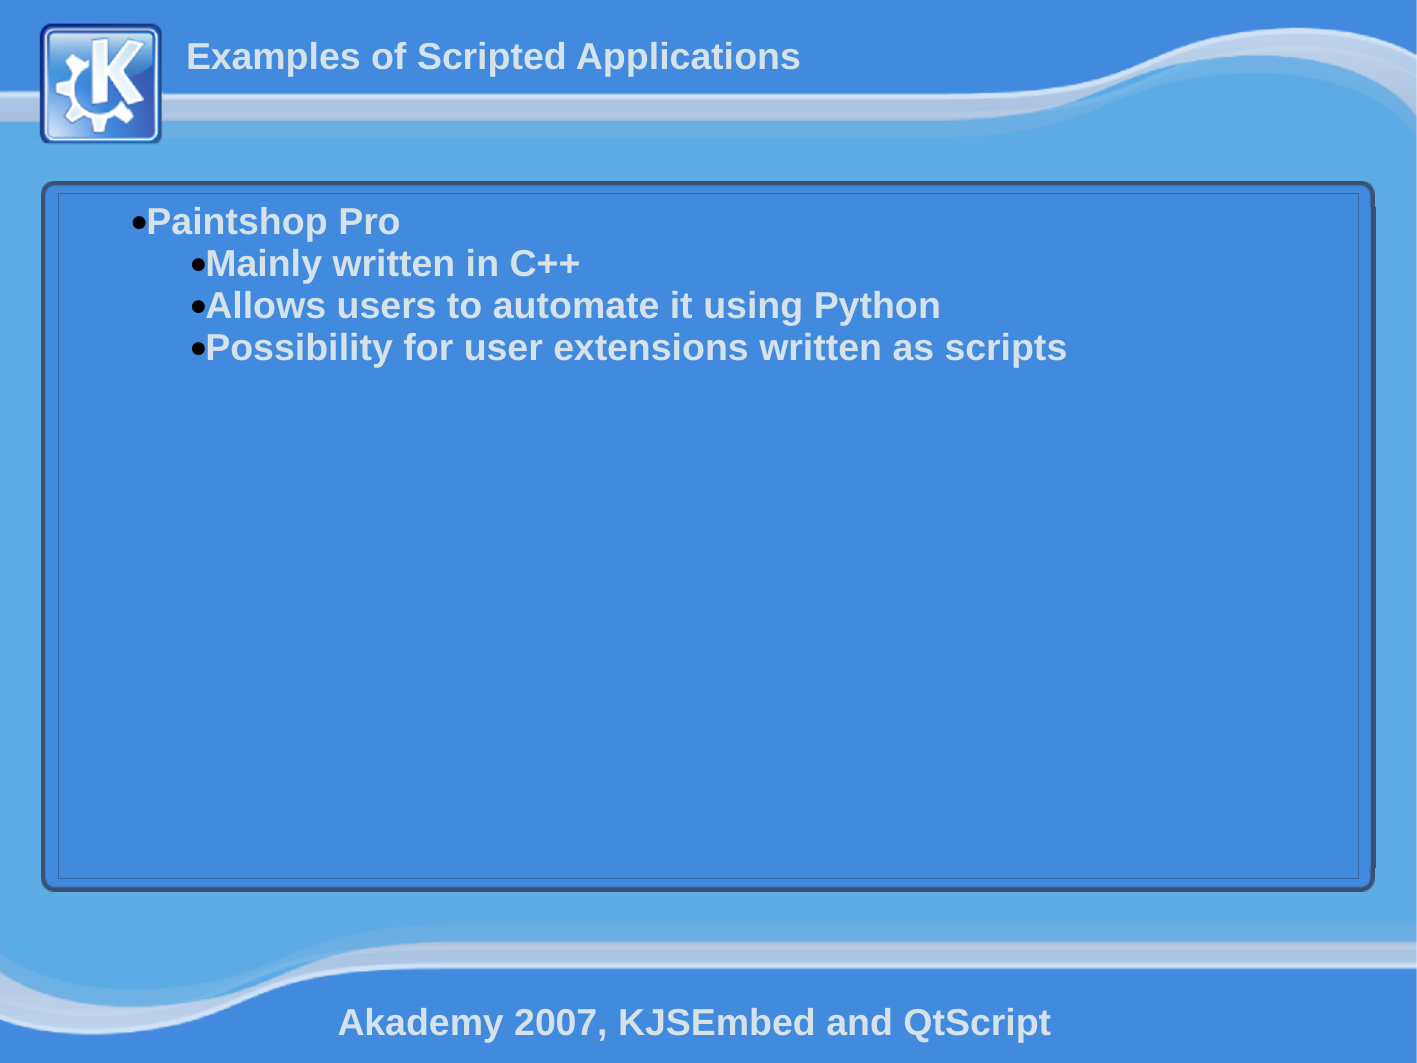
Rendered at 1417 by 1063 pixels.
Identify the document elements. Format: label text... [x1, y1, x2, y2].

text_box Examples of Scripted Applications [171, 27, 1048, 105]
text_box Paintshop Pro Mainly written in C++ Allows users to automate it using Python Possibility for user extensions written as scripts [58, 193, 1359, 879]
picture [0, 0, 1417, 1063]
